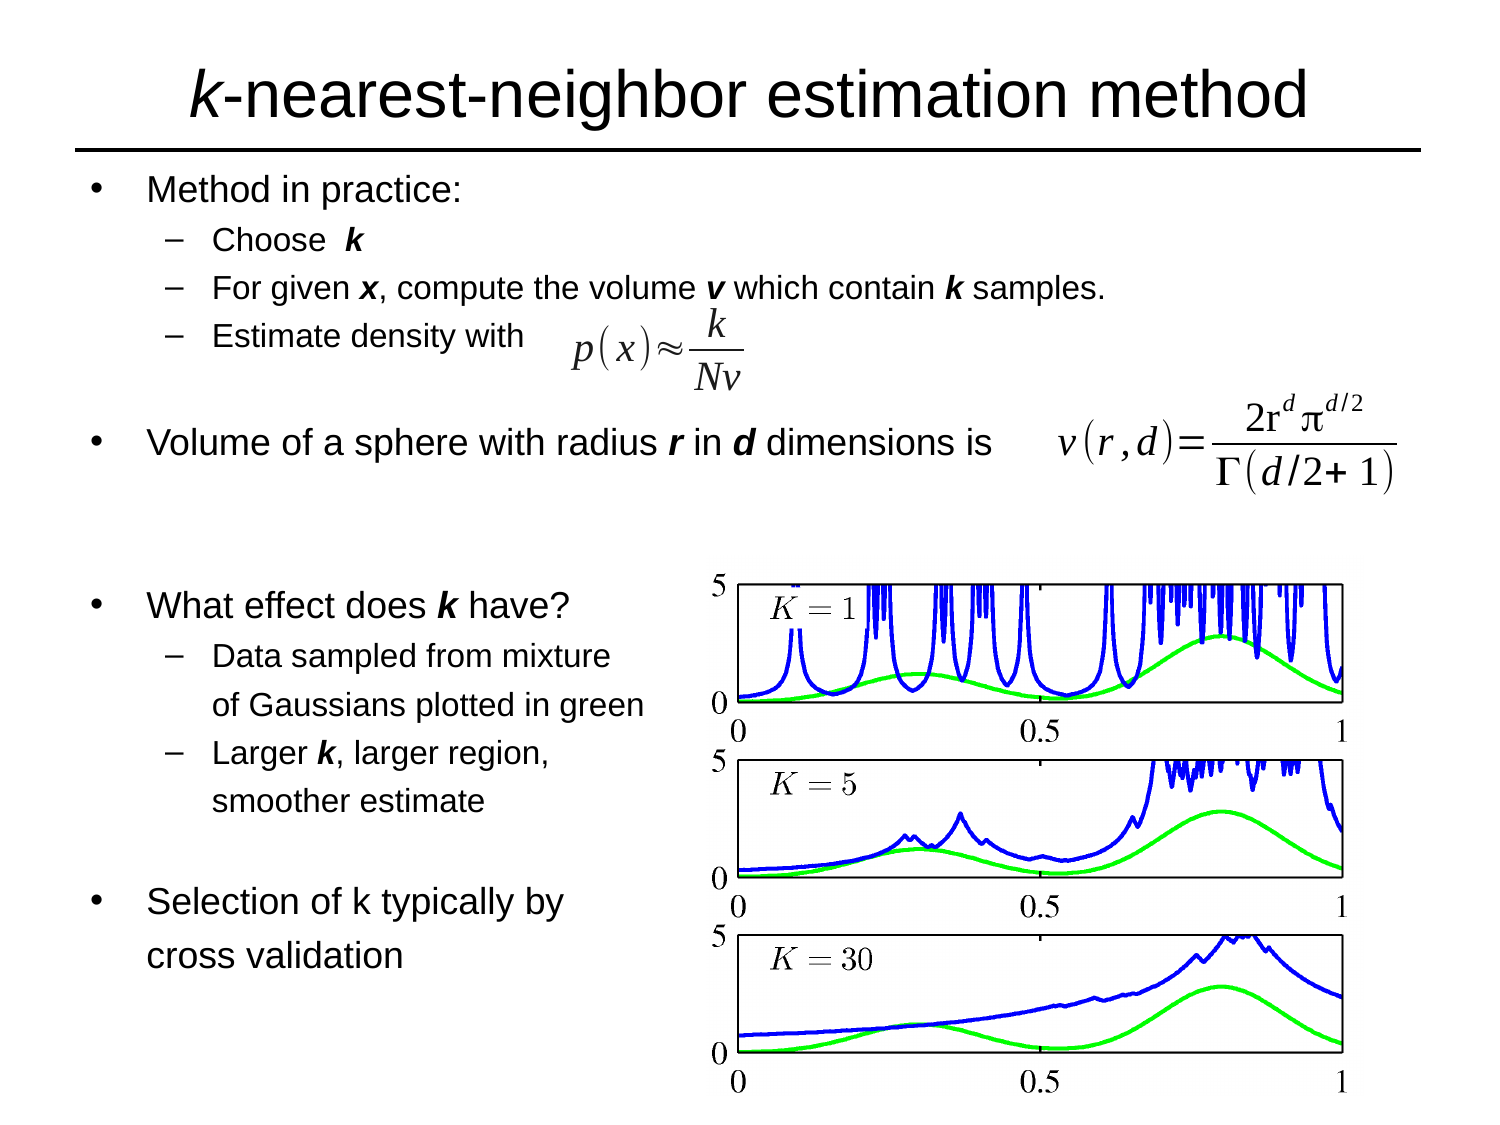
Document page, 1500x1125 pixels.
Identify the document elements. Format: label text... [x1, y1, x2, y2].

chart [1050, 388, 1405, 497]
chart [562, 299, 753, 399]
title k-nearest-neighbor estimation method [75, 43, 1426, 139]
list Method in practice: Choose k For given x, compute the volume v which contain k samples. Estimate density with Volume of a sphere with radius r in d dimensions is What effect does k have? Data sampled from mixture of Gaussians plotted in green Larger k, larger region, smoother estimate Selection of k typically by cross validation [74, 157, 1364, 1032]
picture [706, 555, 1364, 1096]
